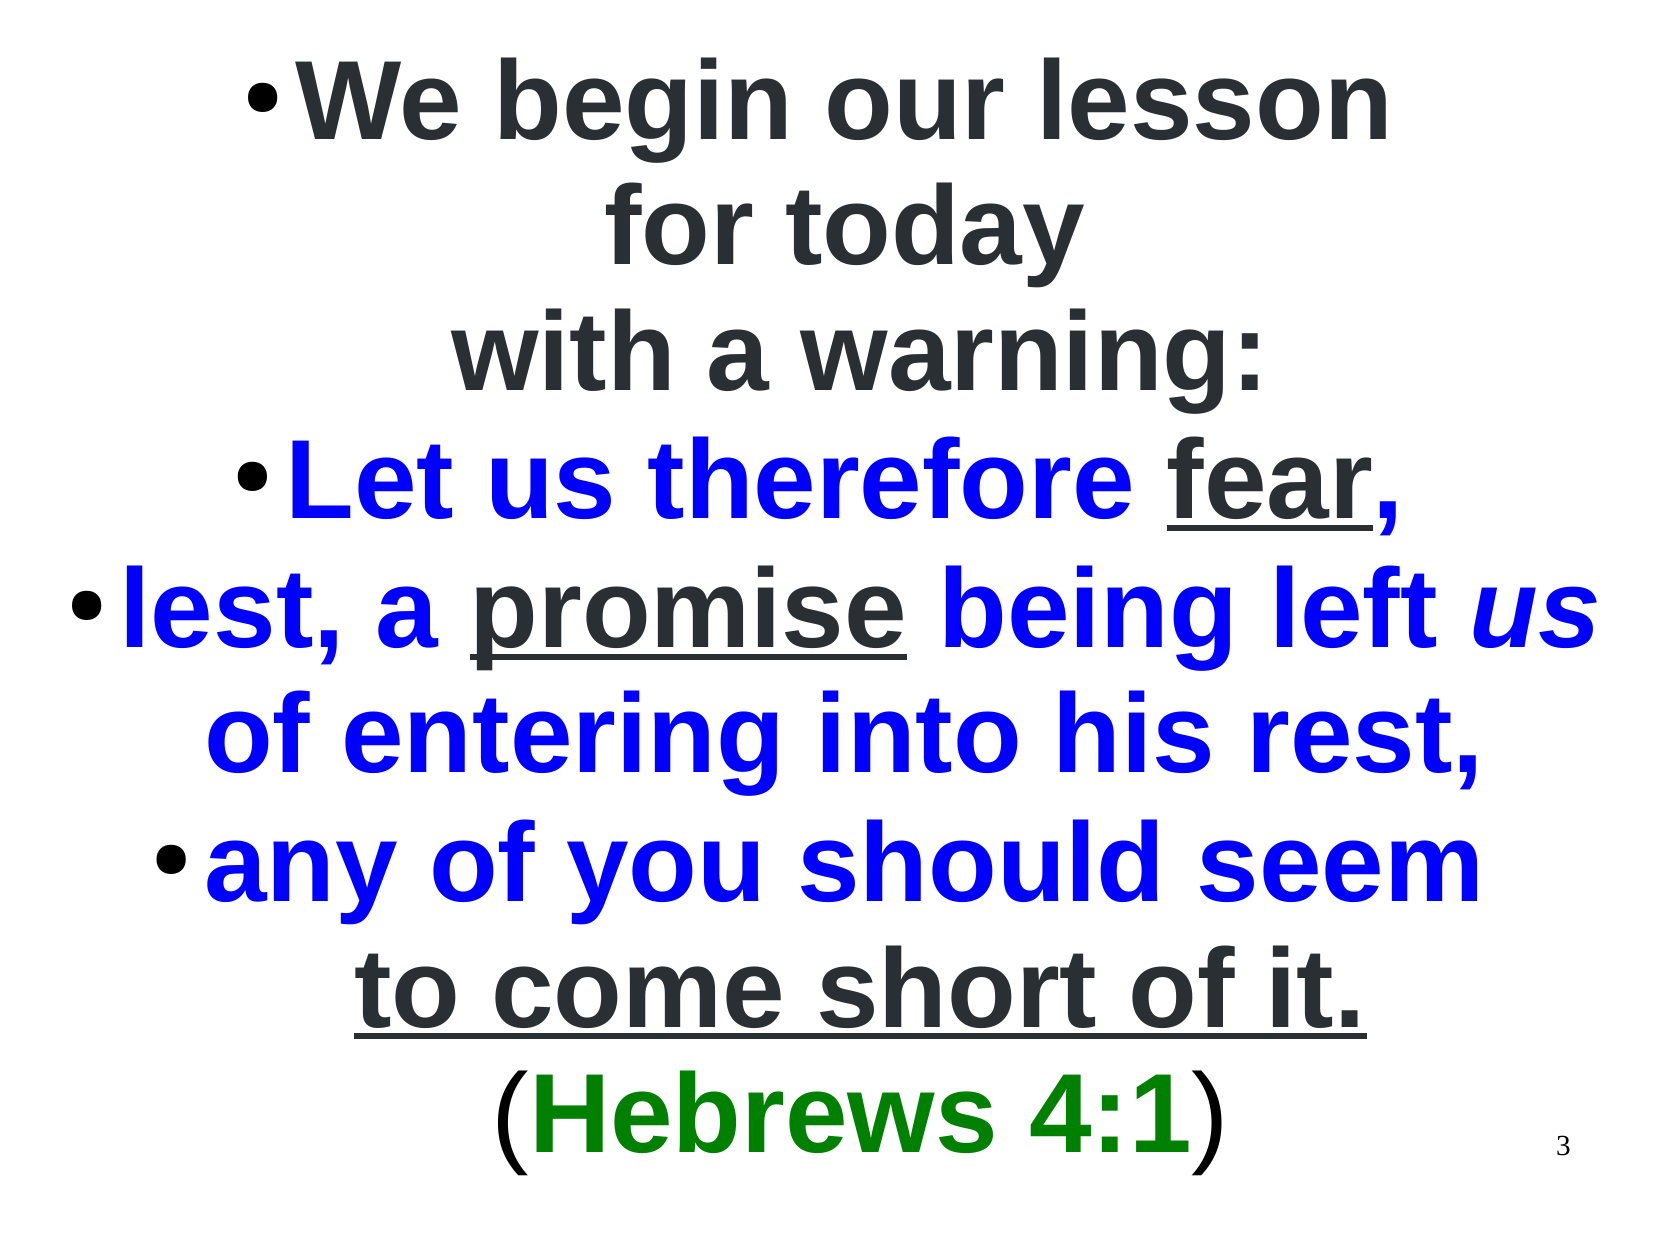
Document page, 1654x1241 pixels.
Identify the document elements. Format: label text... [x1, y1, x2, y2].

list We begin our lesson for today with a warning: Let us therefore fear, lest, a promise being left us of entering into his rest, any of you should seem to come short of it. (Hebrews 4:1) [37, 37, 1613, 1238]
